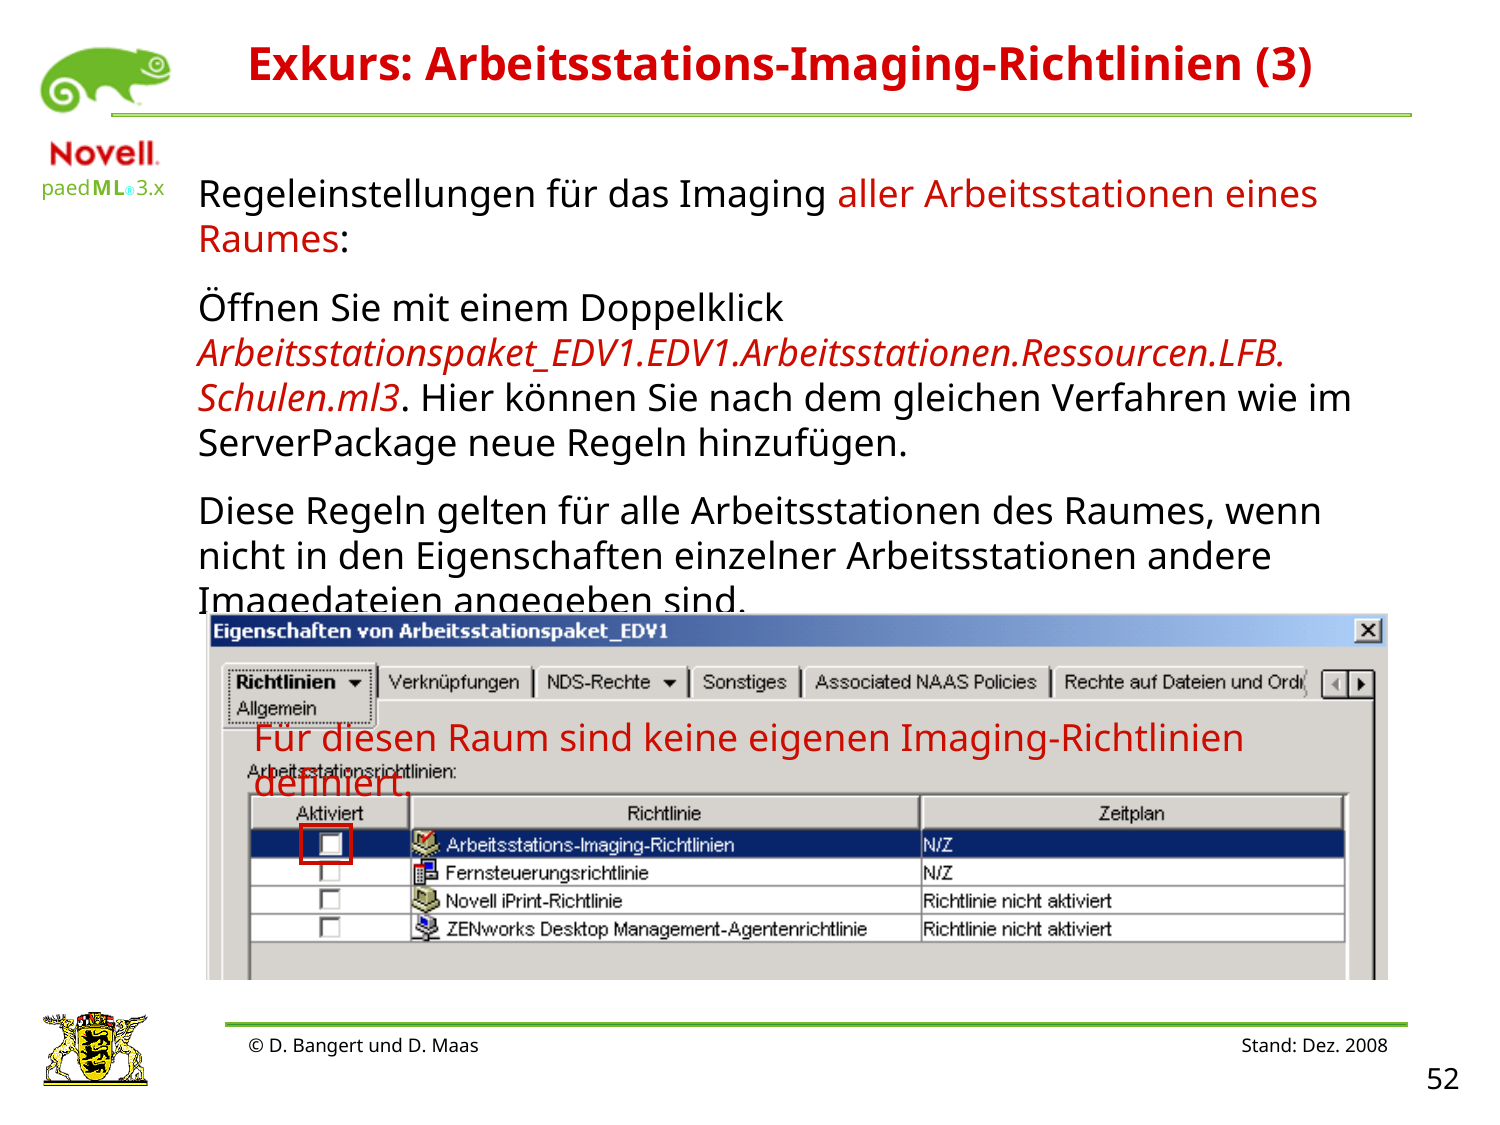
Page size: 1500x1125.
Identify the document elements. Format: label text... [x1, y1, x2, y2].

title Exkurs: Arbeitsstations-Imaging-Richtlinien (3)‏ [232, 12, 1388, 113]
text_box Für diesen Raum sind keine eigenen Imaging-Richtlinien definiert. [238, 706, 1364, 812]
picture [206, 612, 1388, 980]
picture [41, 1011, 148, 1088]
text_box Regeleinstellungen für das Imaging aller Arbeitsstationen eines Raumes: Öffnen Sie mit einem Doppelklick Arbeitsstationspaket_EDV1.EDV1.Arbeitsstationen.Ressourcen.LFB. Schulen.ml3. Hier können Sie nach dem gleichen Verfahren wie im ServerPackage neue Regeln hinzufügen. Diese Regeln gelten für alle Arbeitsstationen des Raumes, wenn nicht in den Eigenschaften einzelner Arbeitsstationen andere Imagedateien angegeben sind. [183, 162, 1426, 630]
picture [26, 30, 184, 188]
